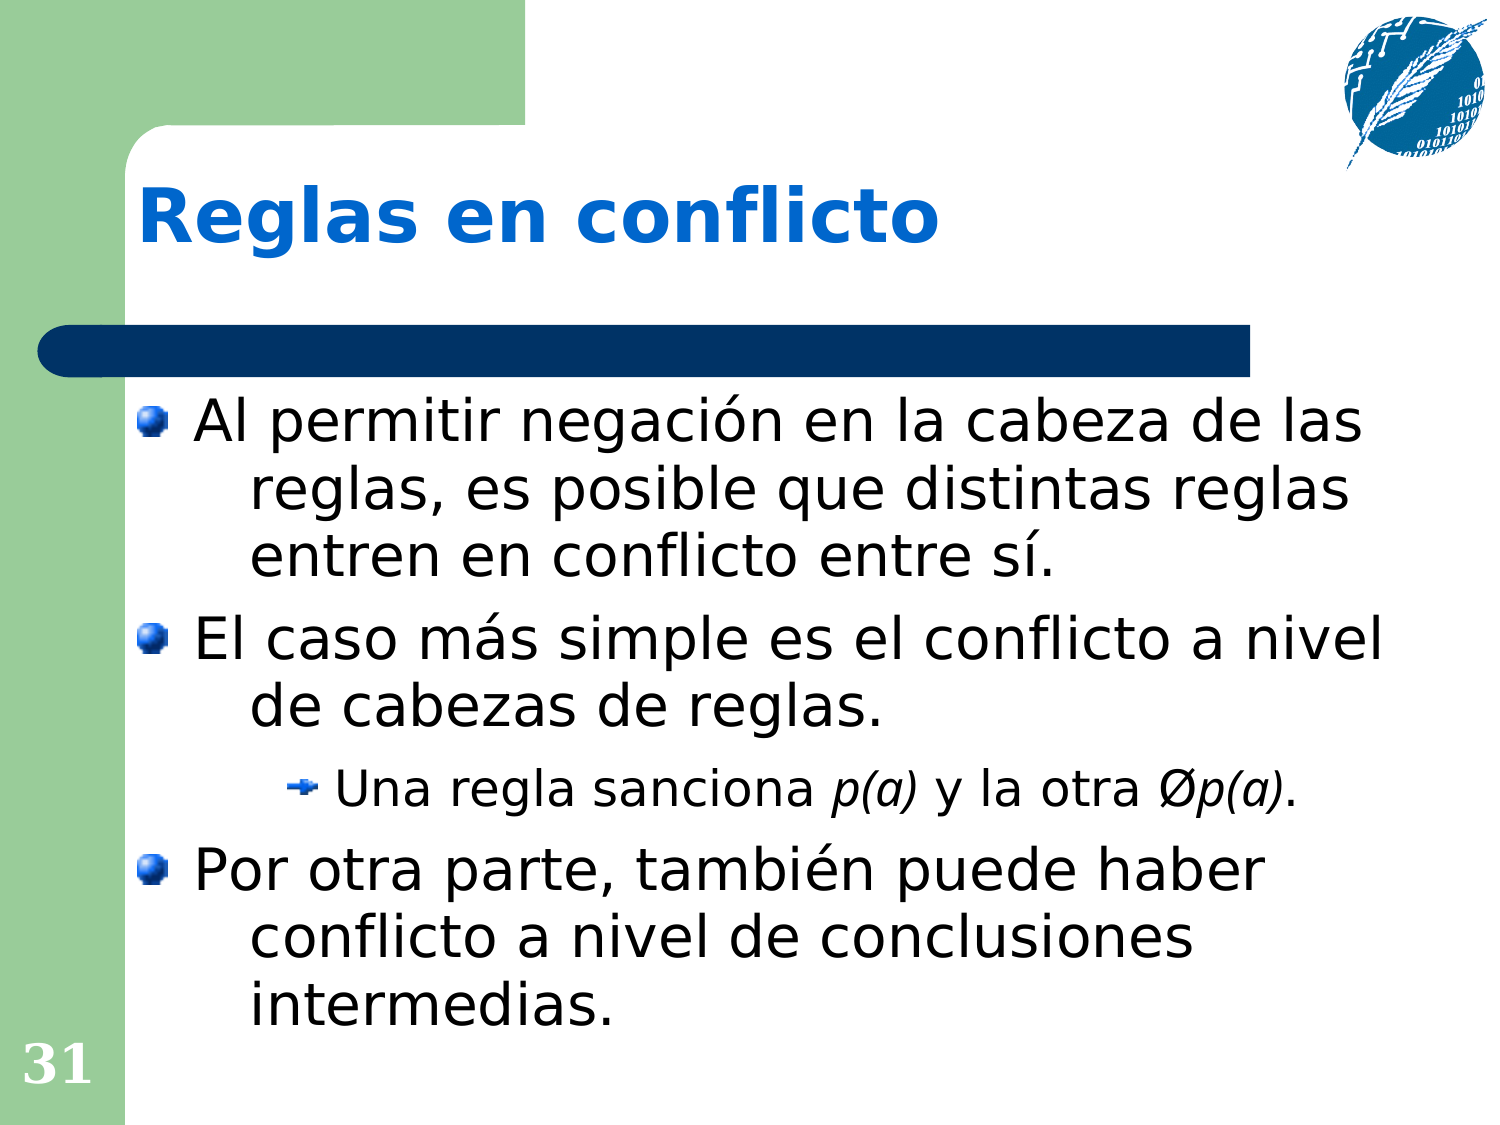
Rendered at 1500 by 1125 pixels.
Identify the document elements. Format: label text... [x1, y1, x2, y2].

picture [1341, 15, 1487, 172]
picture [1427, 138, 1431, 148]
picture [1416, 140, 1425, 149]
title Reglas en conflicto [136, 136, 1414, 301]
picture [1433, 139, 1440, 147]
picture [1436, 127, 1450, 136]
list Al permitir negación en la cabeza de las reglas, es posible que distintas reglas entren en conflicto entre sí. El caso más simple es el conflicto a nivel de cabezas de reglas. Una regla sanciona p(a) y la otra Øp(a). Por otra parte, también puede haber conflicto a nivel de conclusiones intermedias. [137, 387, 1400, 1057]
